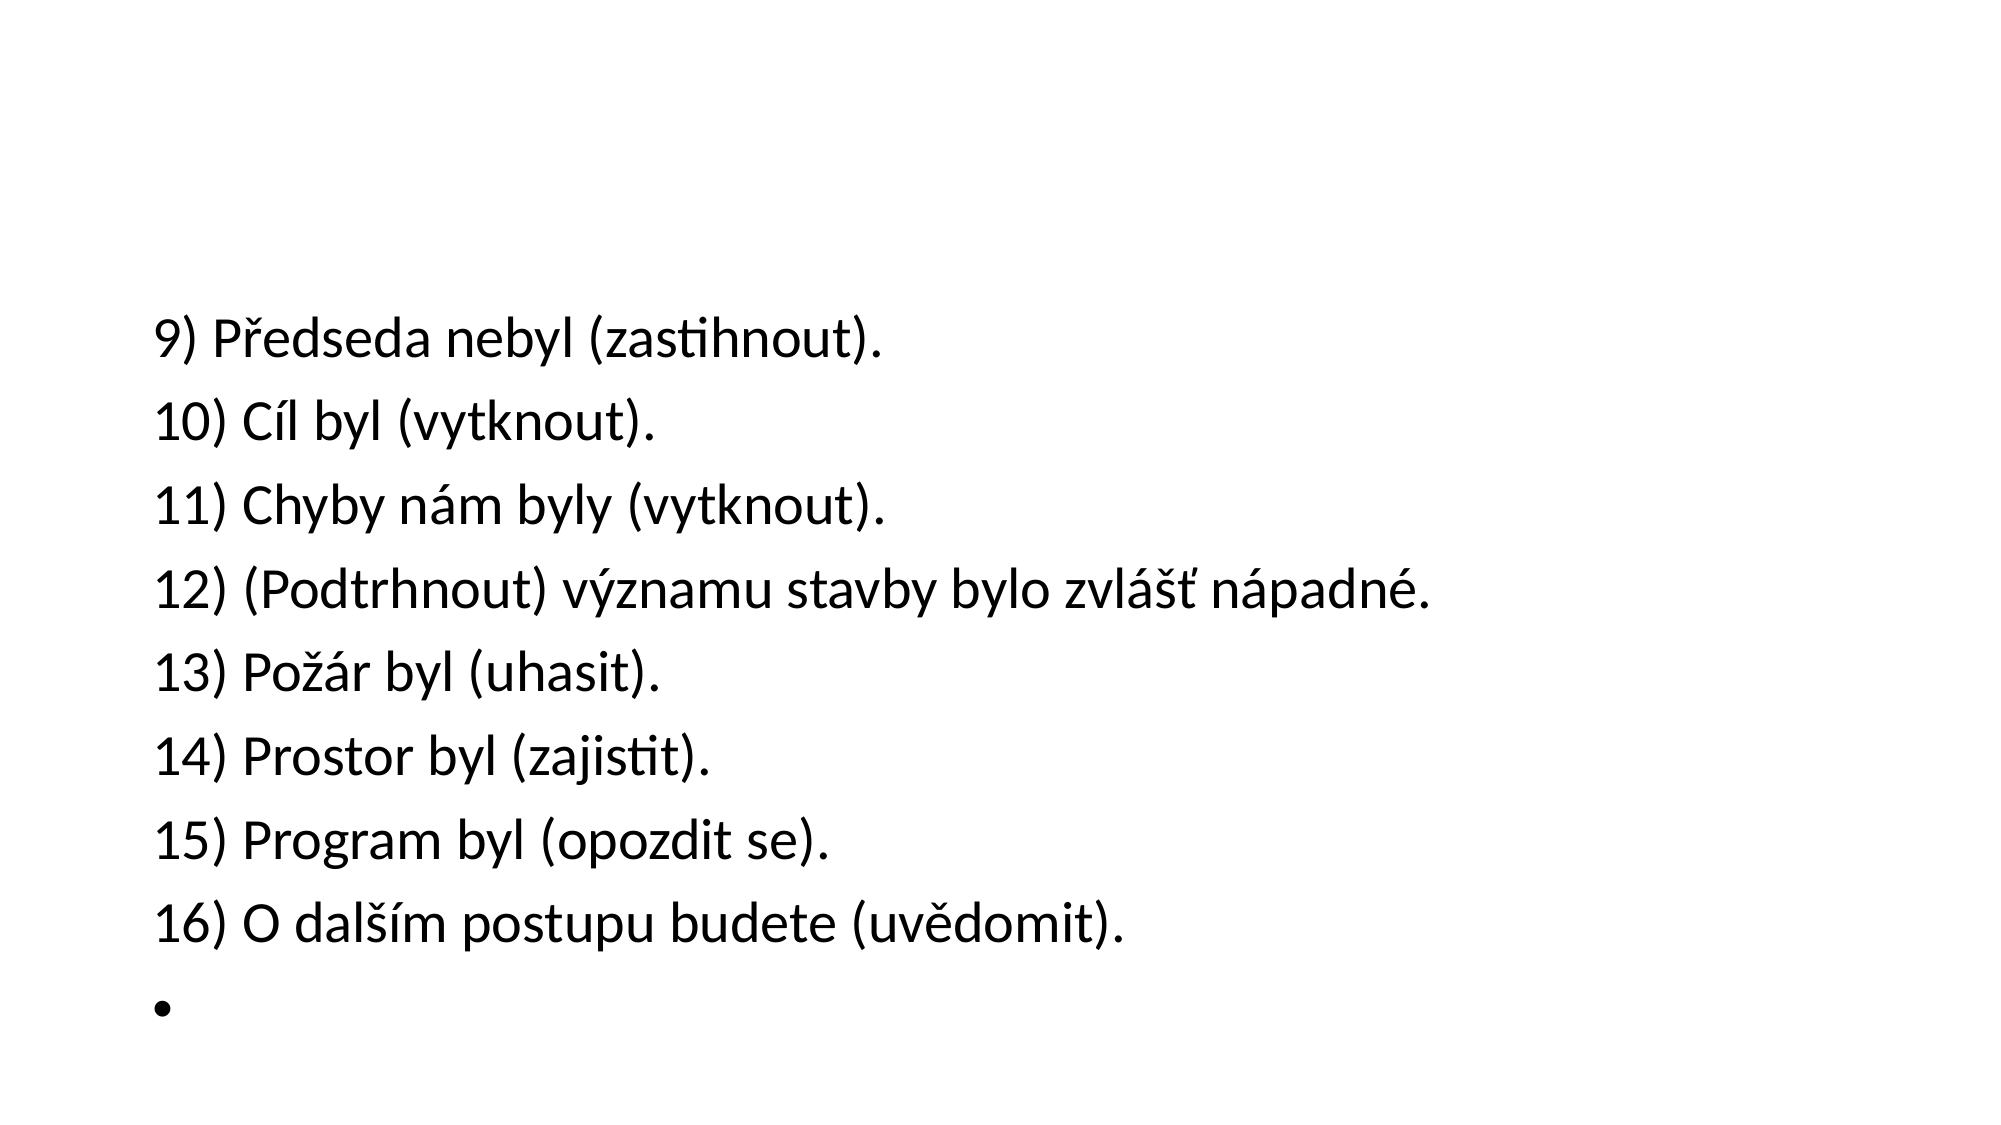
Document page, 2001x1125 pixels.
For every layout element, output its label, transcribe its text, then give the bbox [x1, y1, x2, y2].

list 9) Předseda nebyl (zastihnout). 10) Cíl byl (vytknout). 11) Chyby nám byly (vytknout). 12) (Podtrhnout) významu stavby bylo zvlášť nápadné. 13) Požár byl (uhasit). 14) Prostor byl (zajistit). 15) Program byl (opozdit se). 16) O dalším postupu budete (uvědomit). [137, 299, 1863, 1014]
